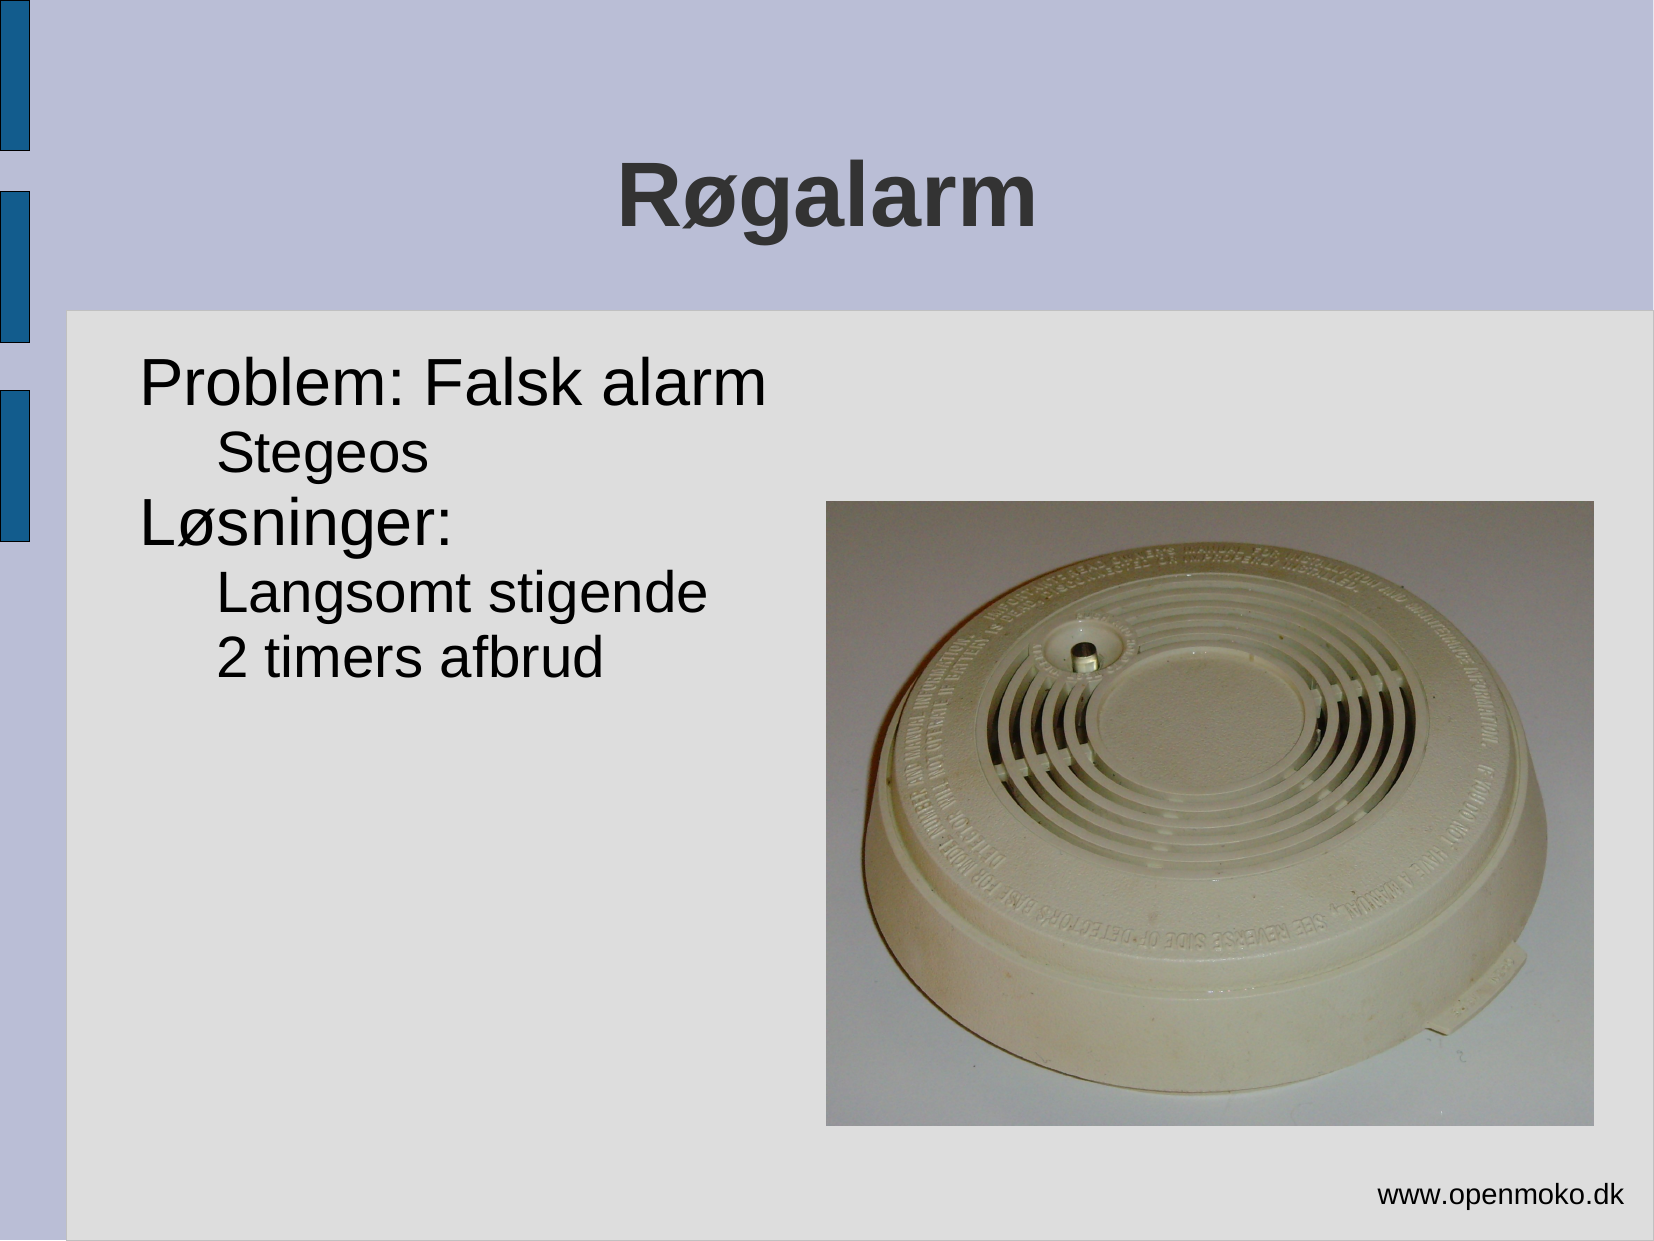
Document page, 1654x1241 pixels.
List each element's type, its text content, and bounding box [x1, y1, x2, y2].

picture [826, 501, 1594, 1126]
list Problem: Falsk alarm Stegeos Løsninger: Langsomt stigende 2 timers afbrud [121, 344, 1534, 1127]
title Røgalarm [121, 91, 1534, 299]
